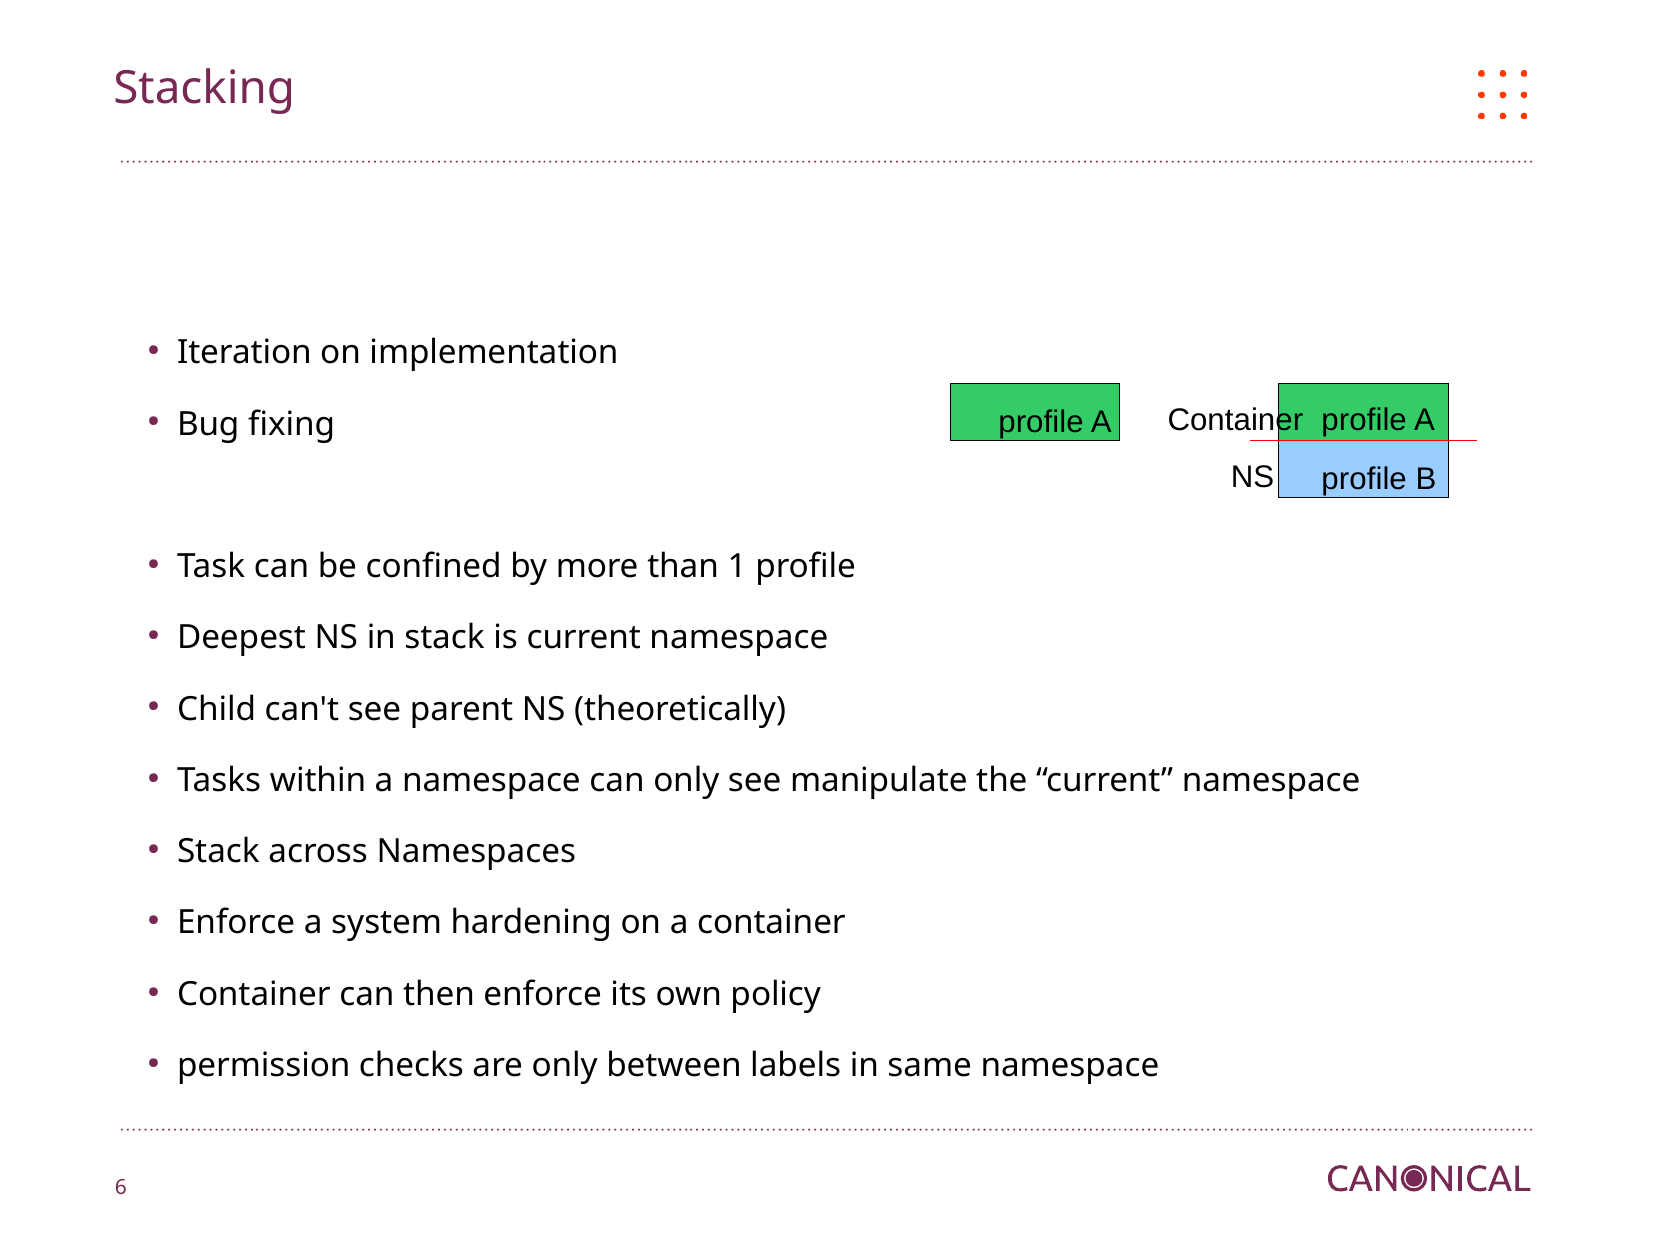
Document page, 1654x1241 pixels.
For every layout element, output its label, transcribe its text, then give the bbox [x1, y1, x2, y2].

text_box profile A [1319, 395, 1457, 446]
text_box [950, 383, 1120, 441]
text_box [1278, 446, 1449, 498]
text_box [1278, 383, 1449, 395]
text_box profile A [983, 397, 1127, 448]
text_box profile B [1306, 453, 1452, 505]
list Iteration on implementation Bug fixing Task can be confined by more than 1 profile Deepest NS in stack is current namespace Child can't see parent NS (theoretically) Tasks within a namespace can only see manipulate the “current” namespace Stack across Namespaces Enforce a system hardening on a container Container can then enforce its own policy permission checks are only between labels in same namespace [147, 256, 1506, 1111]
title Stacking [113, 59, 1382, 112]
picture [111, 159, 1533, 166]
picture [1478, 70, 1527, 119]
picture [111, 1127, 1533, 1134]
text_box NS [1216, 451, 1289, 502]
text_box Container [1152, 395, 1319, 446]
